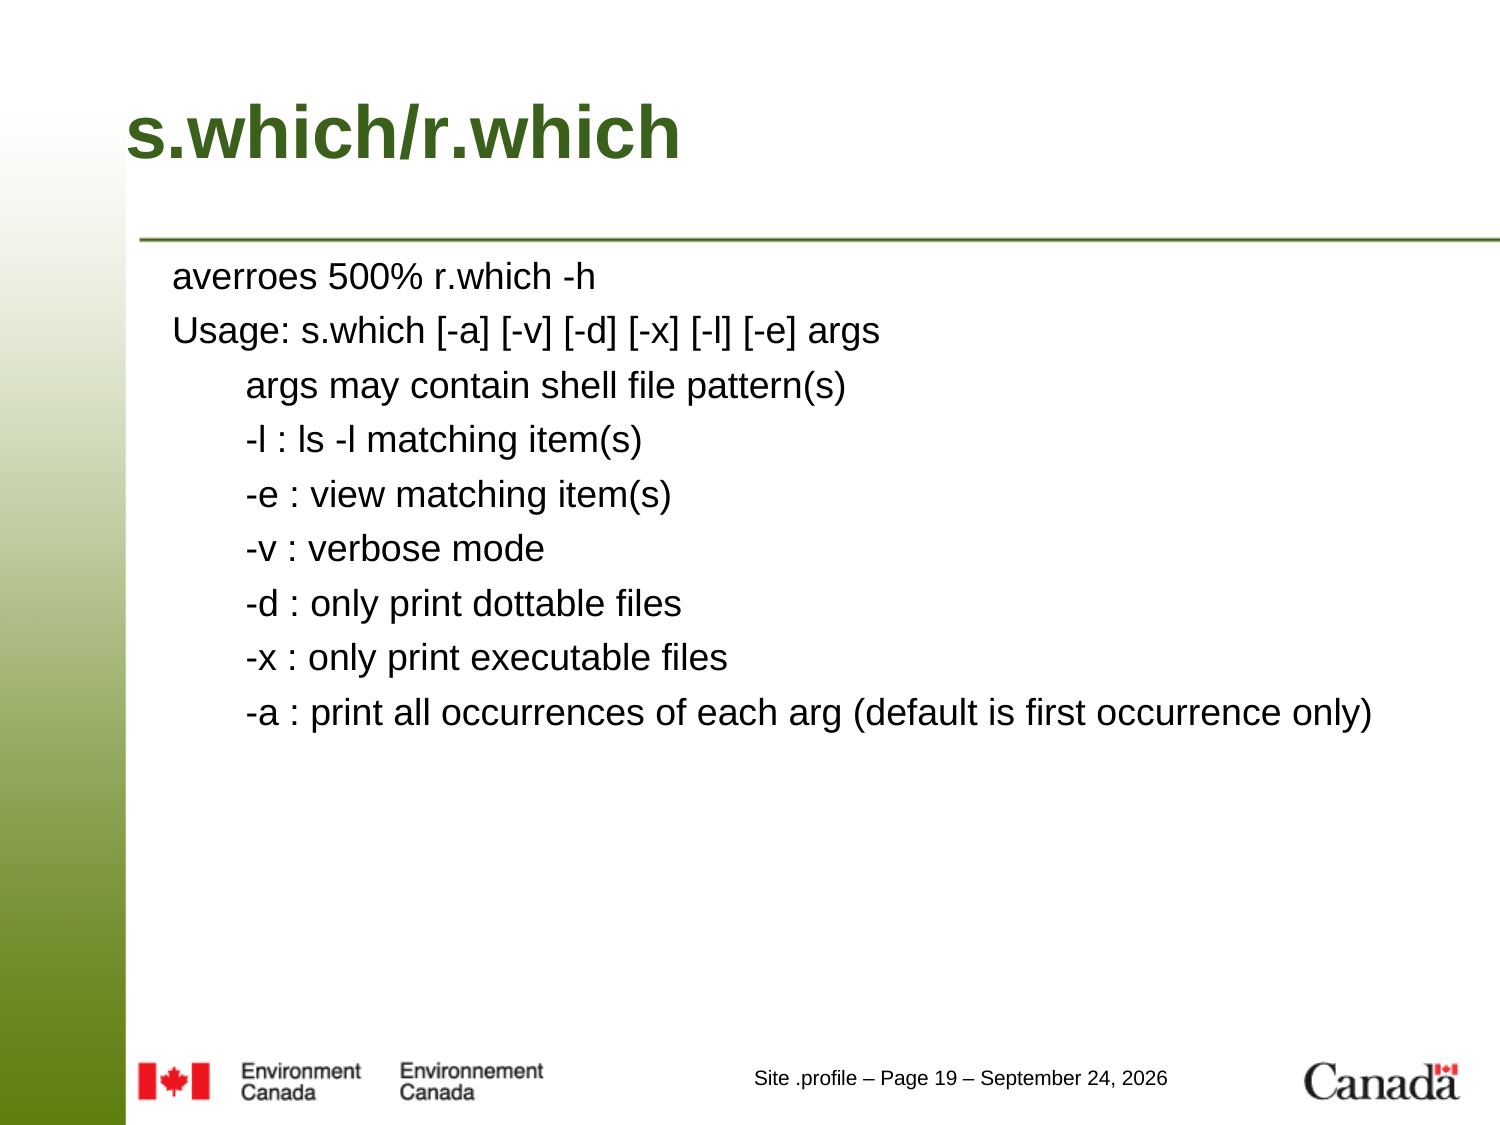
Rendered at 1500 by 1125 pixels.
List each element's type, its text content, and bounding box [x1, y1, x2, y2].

list averroes 500% r.which -h Usage: s.which [-a] [-v] [-d] [-x] [-l] [-e] args args may contain shell file pattern(s) -l : ls -l matching item(s) -e : view matching item(s) -v : verbose mode -d : only print dottable files -x : only print executable files -a : print all occurrences of each arg (default is first occurrence only) [125, 255, 1463, 1009]
picture [0, 0, 1500, 1125]
title s.which/r.which [125, 52, 1463, 213]
